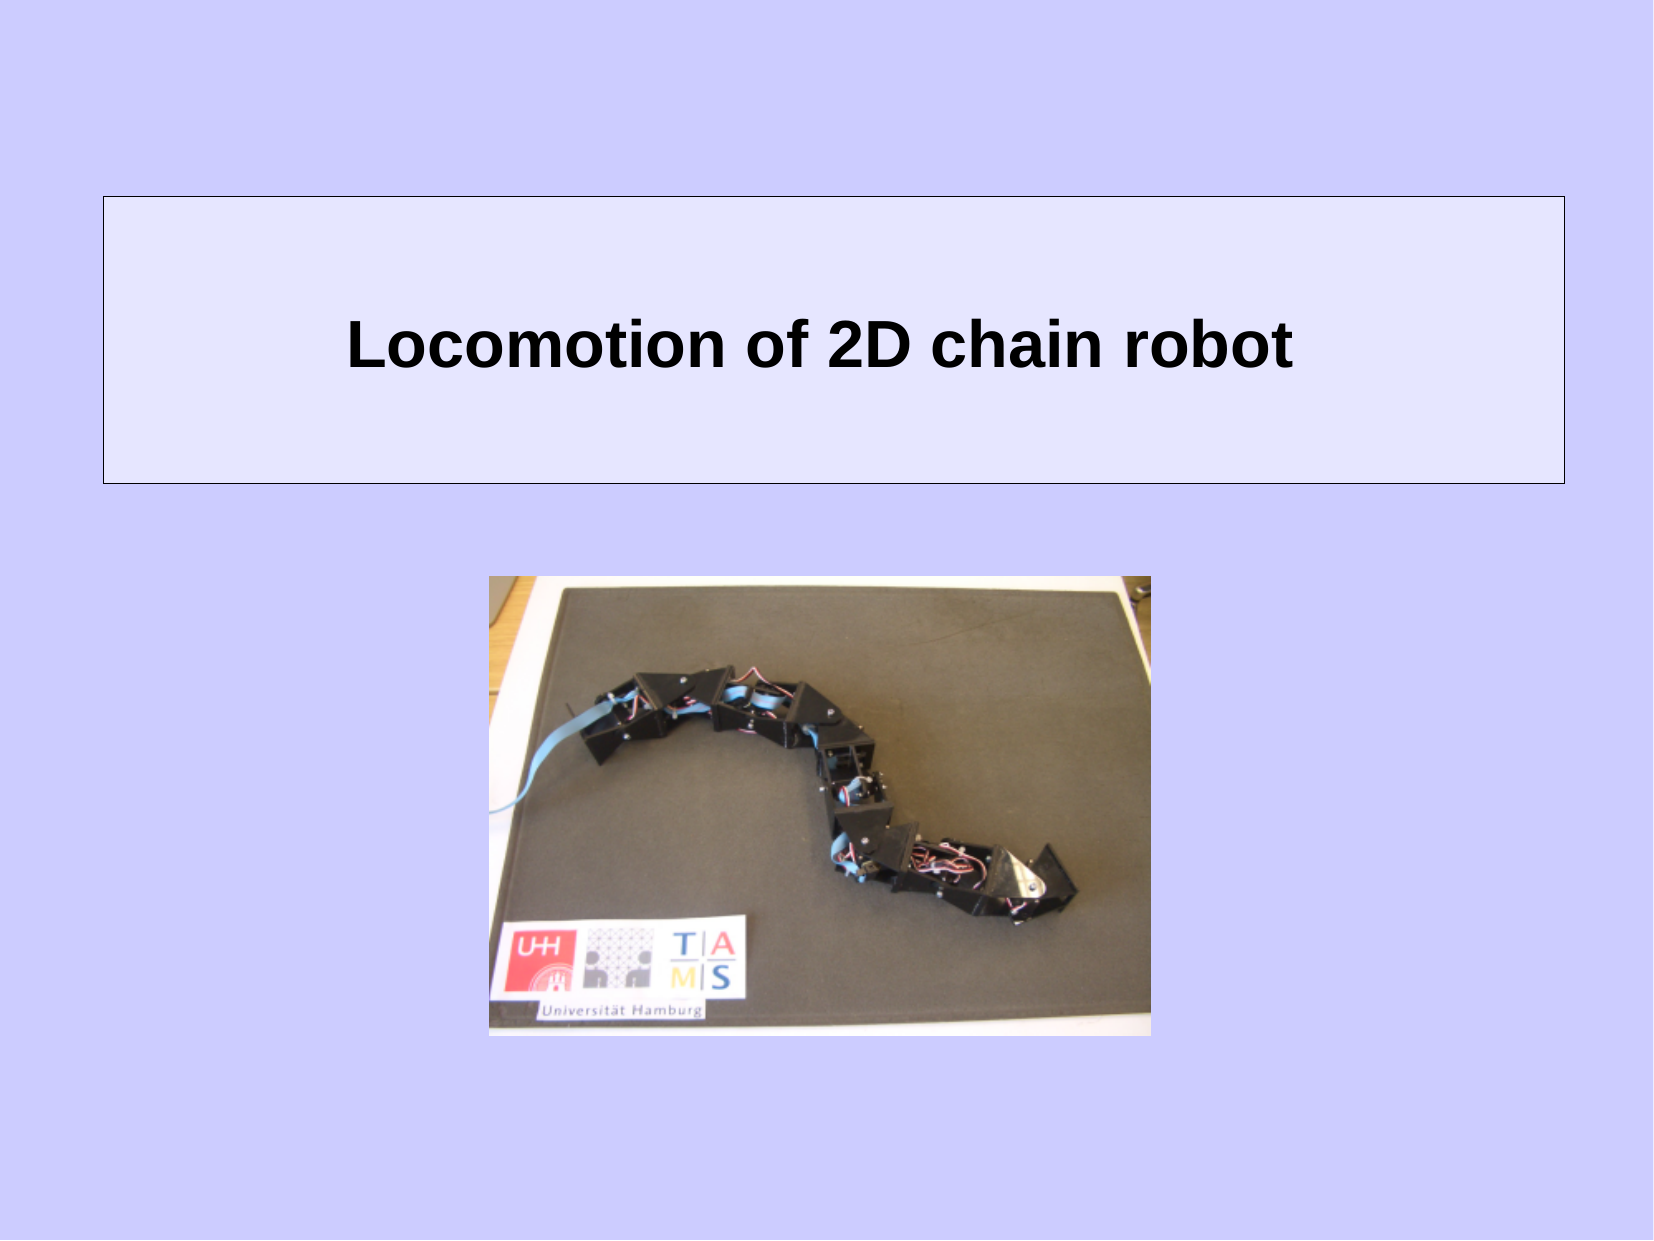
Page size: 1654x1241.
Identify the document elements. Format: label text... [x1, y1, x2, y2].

title Locomotion of 2D chain robot [63, 233, 1578, 455]
text_box [103, 196, 1565, 233]
text_box [103, 455, 1565, 484]
picture [489, 576, 1151, 1036]
